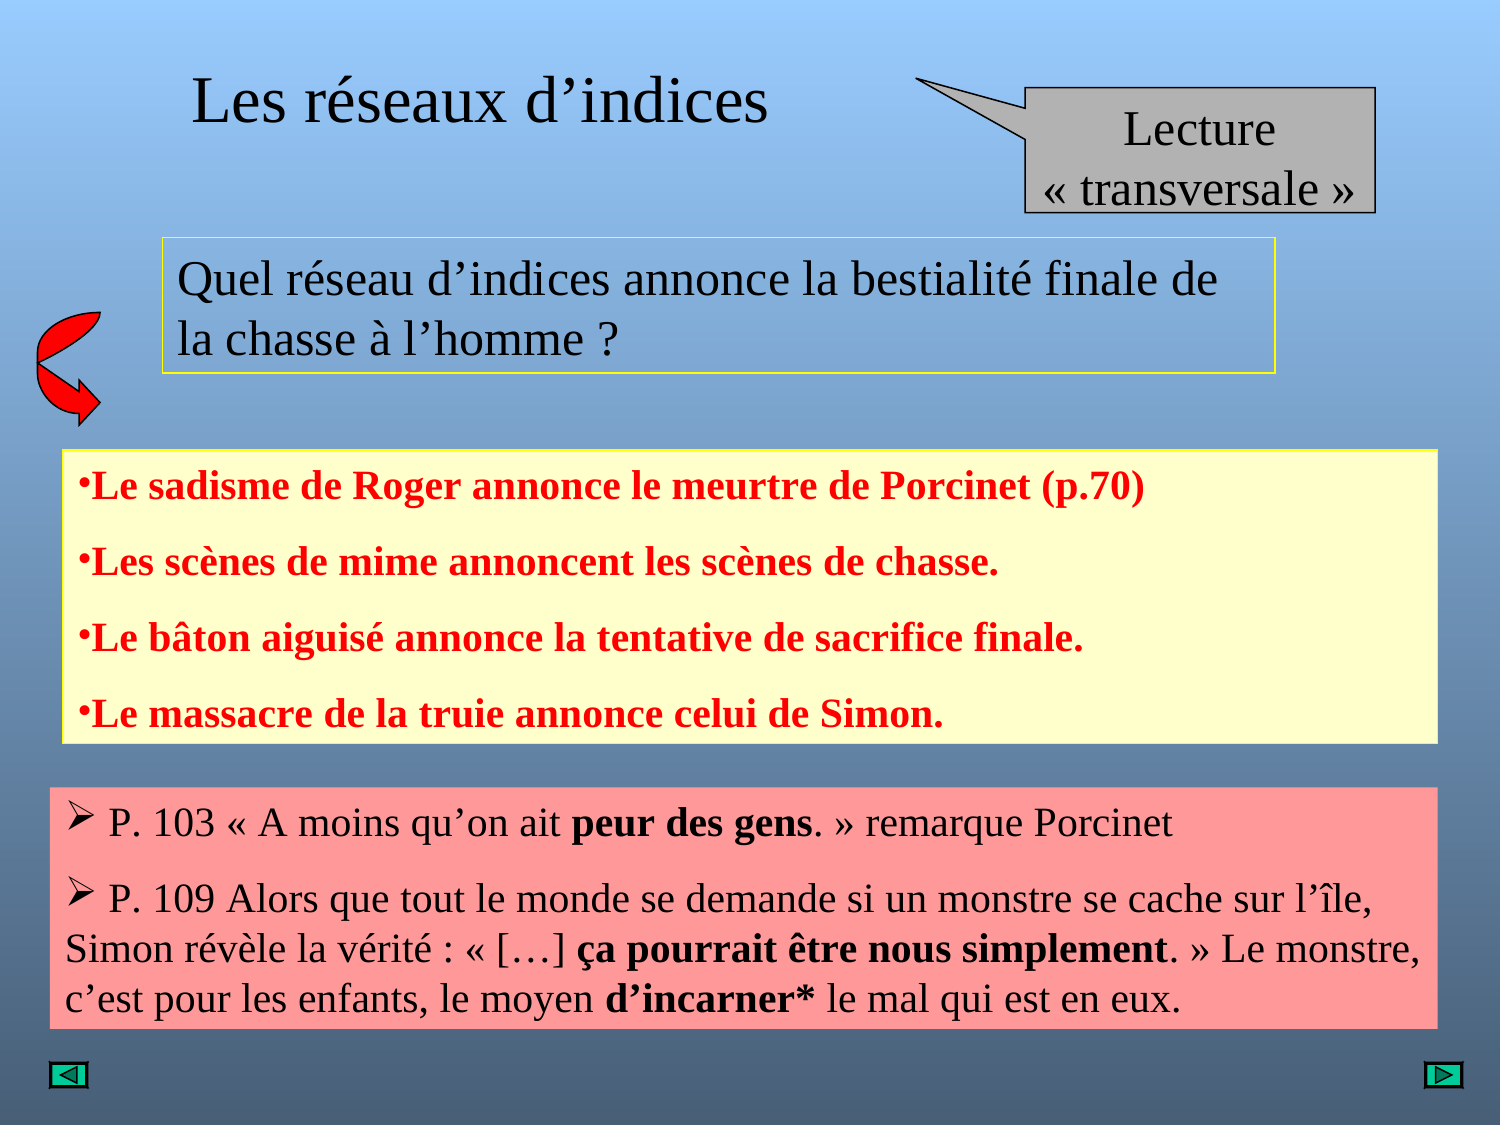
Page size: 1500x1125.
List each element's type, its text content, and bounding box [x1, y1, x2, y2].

text_box Lecture « transversale » [915, 78, 1376, 213]
title Les réseaux d’indices [124, 49, 838, 150]
text_box [51, 1062, 88, 1088]
text_box Quel réseau d’indices annonce la bestialité finale de la chasse à l’homme ? [162, 237, 1276, 373]
text_box [1426, 1062, 1463, 1088]
text_box [37, 312, 101, 426]
text_box P. 103 « A moins qu’on ait peur des gens. » remarque Porcinet P. 109 Alors que tout le monde se demande si un monstre se cache sur l’île, Simon révèle la vérité : « […] ça pourrait être nous simplement. » Le monstre, c’est pour les enfants, le moyen d’incarner* le mal qui est en eux. [49, 787, 1438, 1029]
text_box Le sadisme de Roger annonce le meurtre de Porcinet (p.70) Les scènes de mime annoncent les scènes de chasse. Le bâton aiguisé annonce la tentative de sacrifice finale. Le massacre de la truie annonce celui de Simon. [62, 449, 1438, 744]
